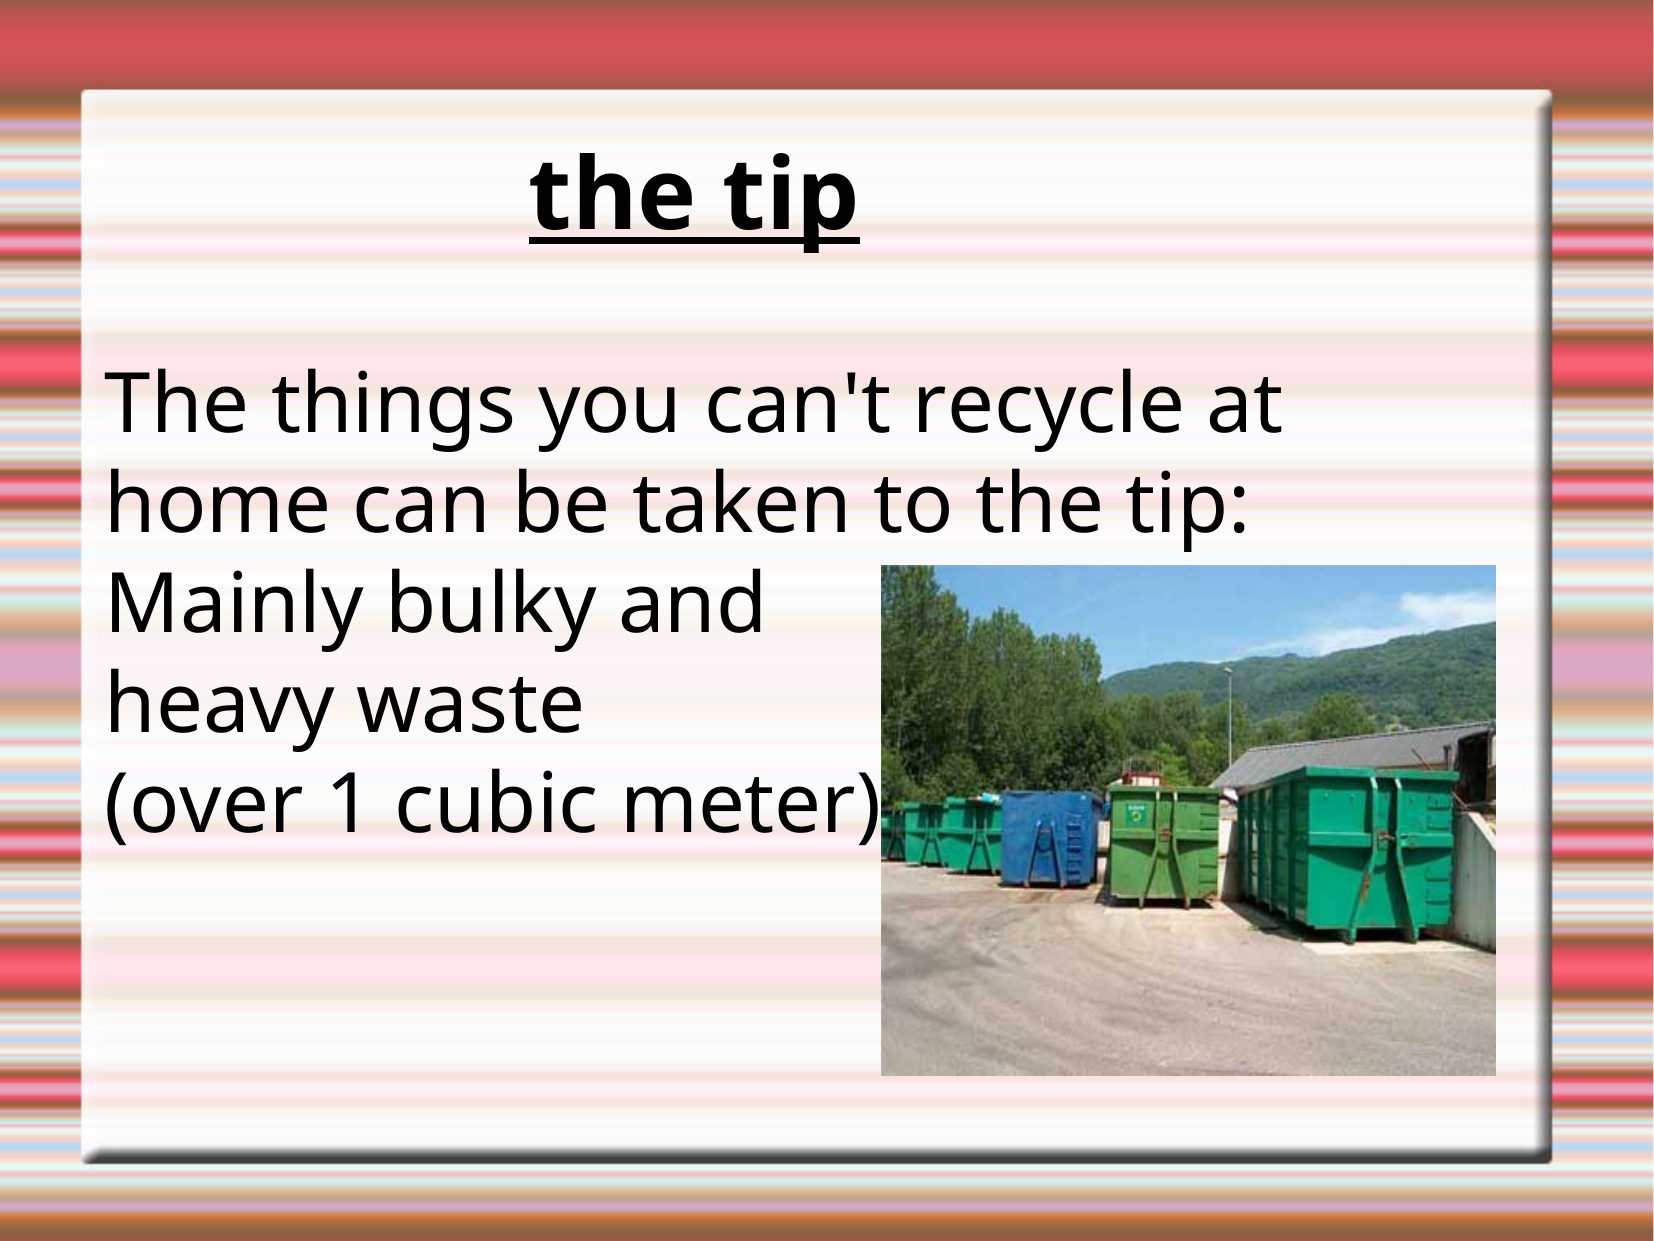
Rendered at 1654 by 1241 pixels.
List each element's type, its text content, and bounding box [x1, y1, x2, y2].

picture [881, 565, 1496, 1076]
subtitle the tip The things you can't recycle at home can be taken to the tip: Mainly bulky and heavy waste (over 1 cubic meter) [104, 0, 1517, 917]
